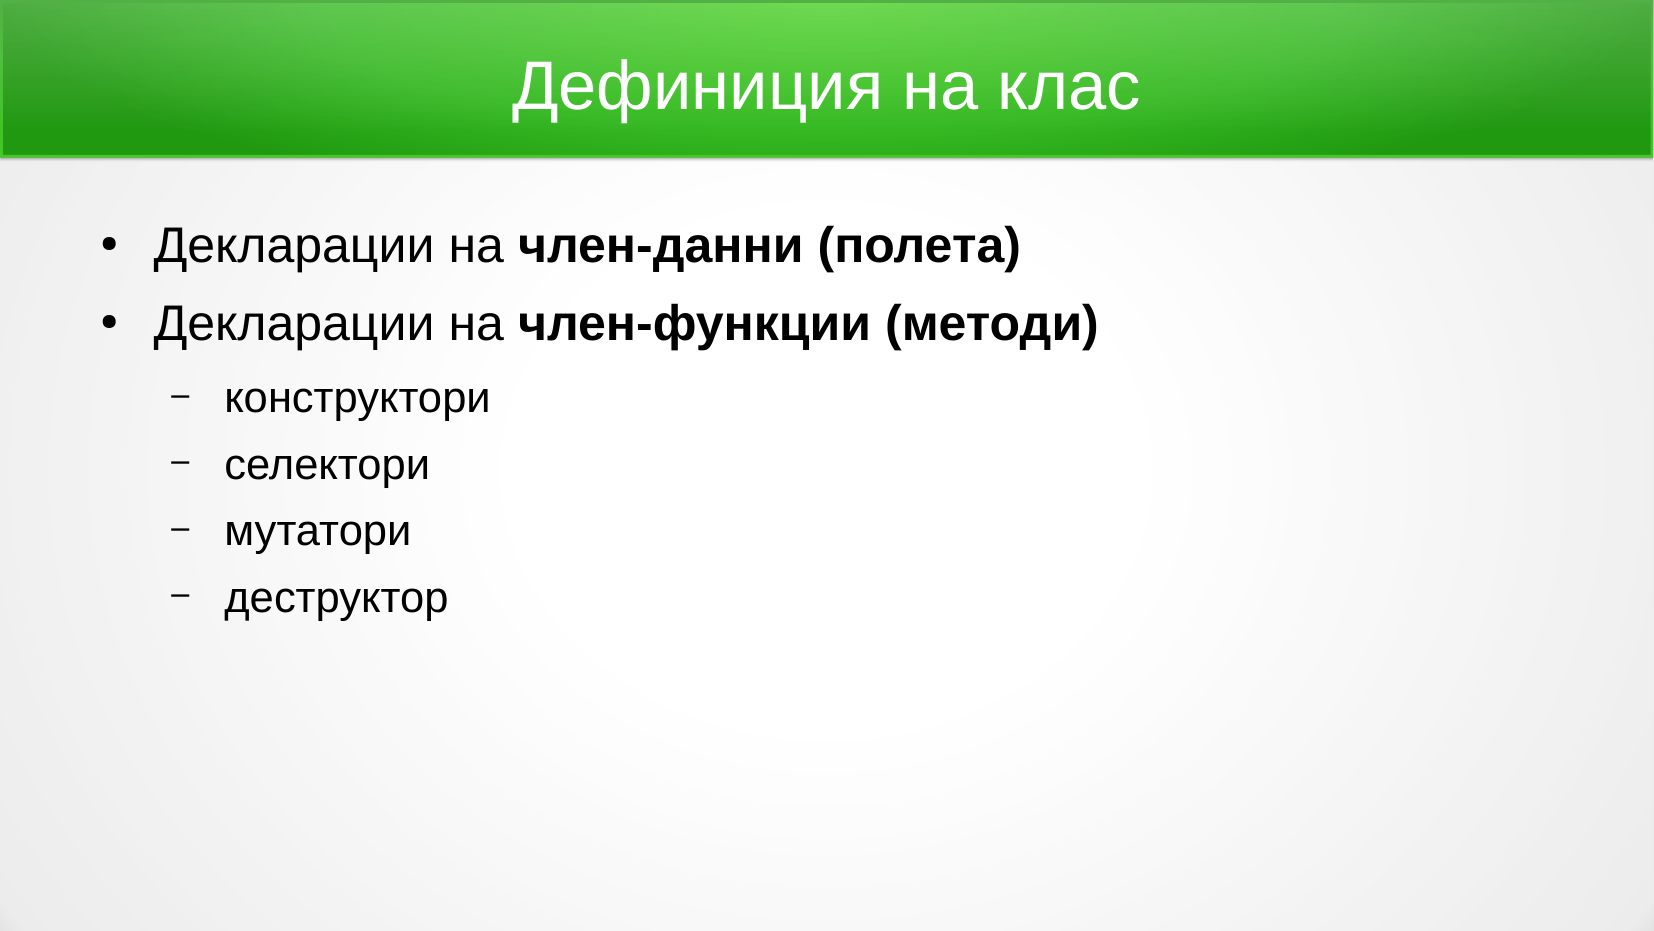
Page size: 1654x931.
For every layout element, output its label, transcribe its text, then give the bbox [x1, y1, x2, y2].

list Декларации на член-данни (полета) Декларации на член-функции (методи) конструктори селектори мутатори деструктор [82, 217, 1538, 758]
title Дефиниция на клас [82, 37, 1571, 135]
